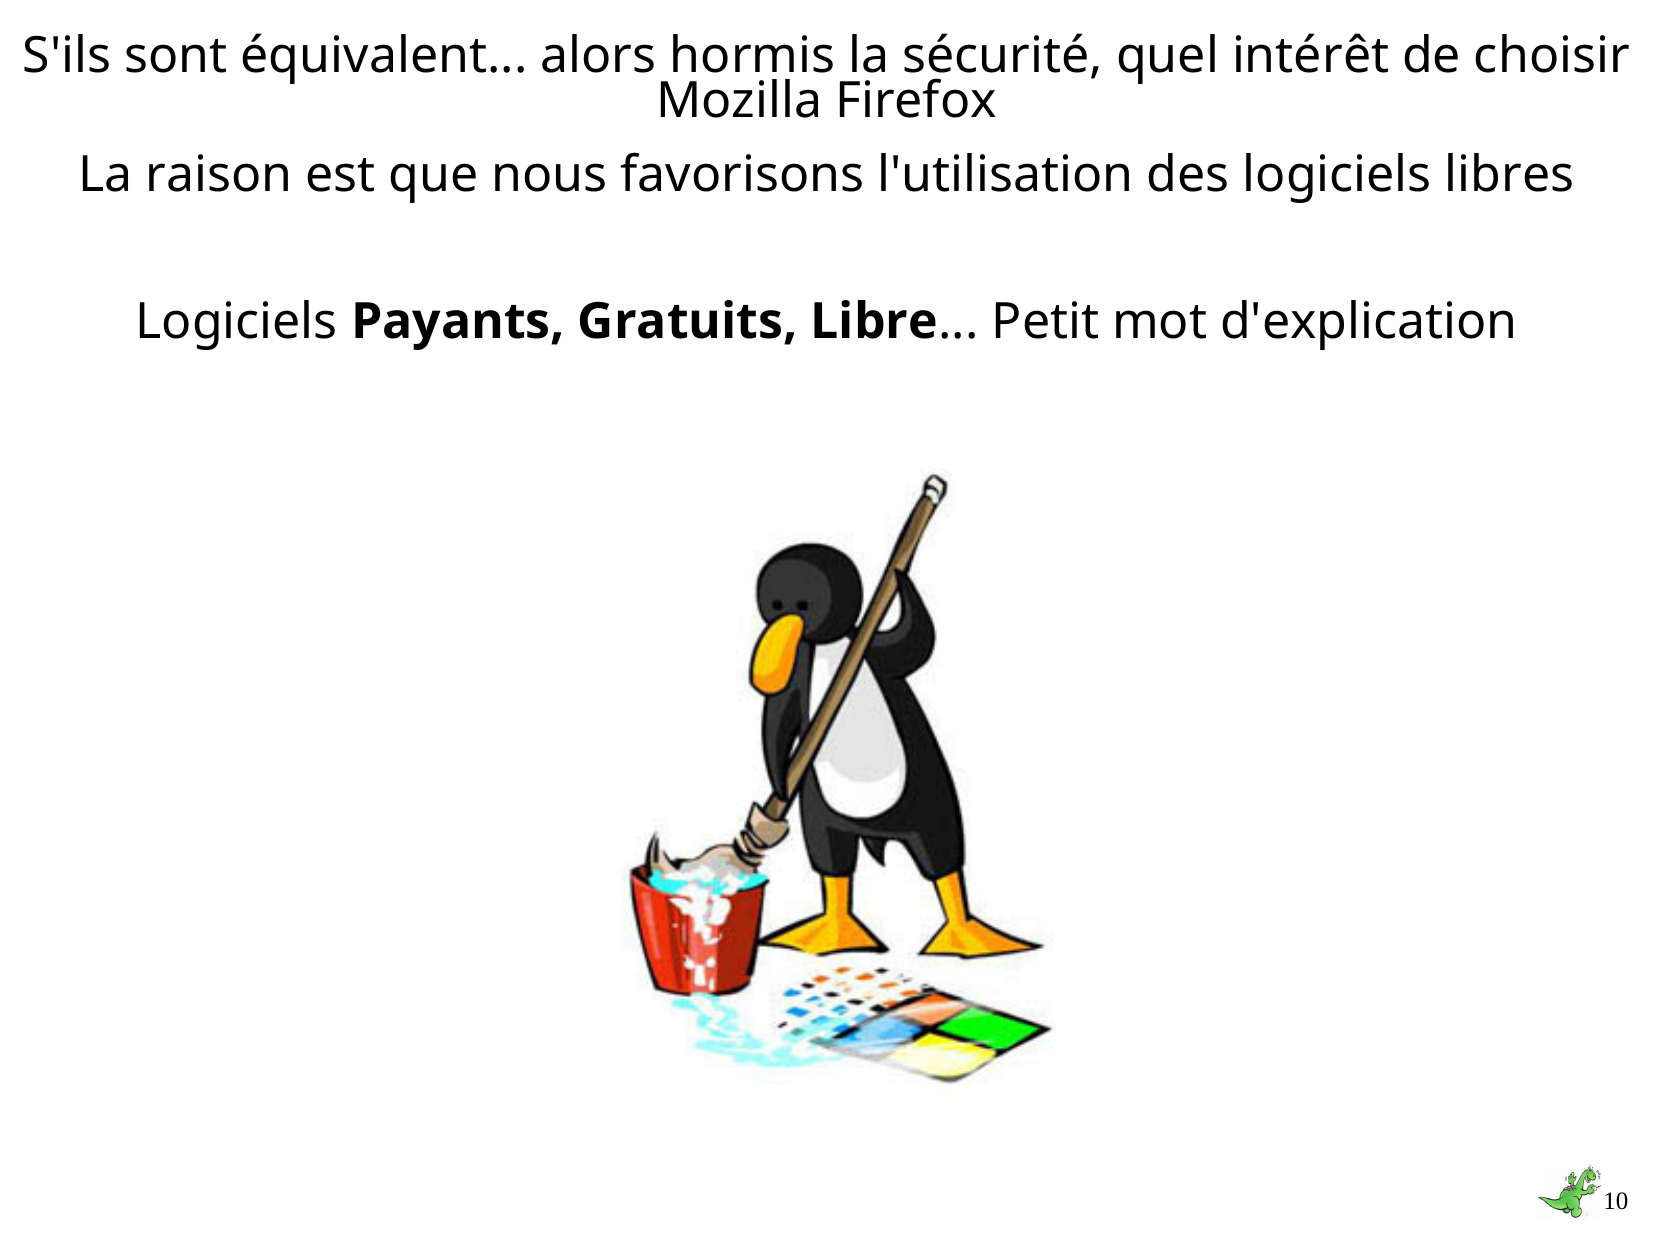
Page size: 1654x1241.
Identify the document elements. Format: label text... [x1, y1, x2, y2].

picture [620, 467, 1056, 1093]
text_box La raison est que nous favorisons l'utilisation des logiciels libres [0, 147, 1654, 233]
text_box Logiciels Payants, Gratuits, Libre... Petit mot d'explication [0, 295, 1654, 381]
text_box S'ils sont équivalent... alors hormis la sécurité, quel intérêt de choisir Mozilla Firefox [0, 29, 1654, 147]
picture [1537, 1163, 1601, 1220]
text_box 10 [1603, 1186, 1632, 1216]
